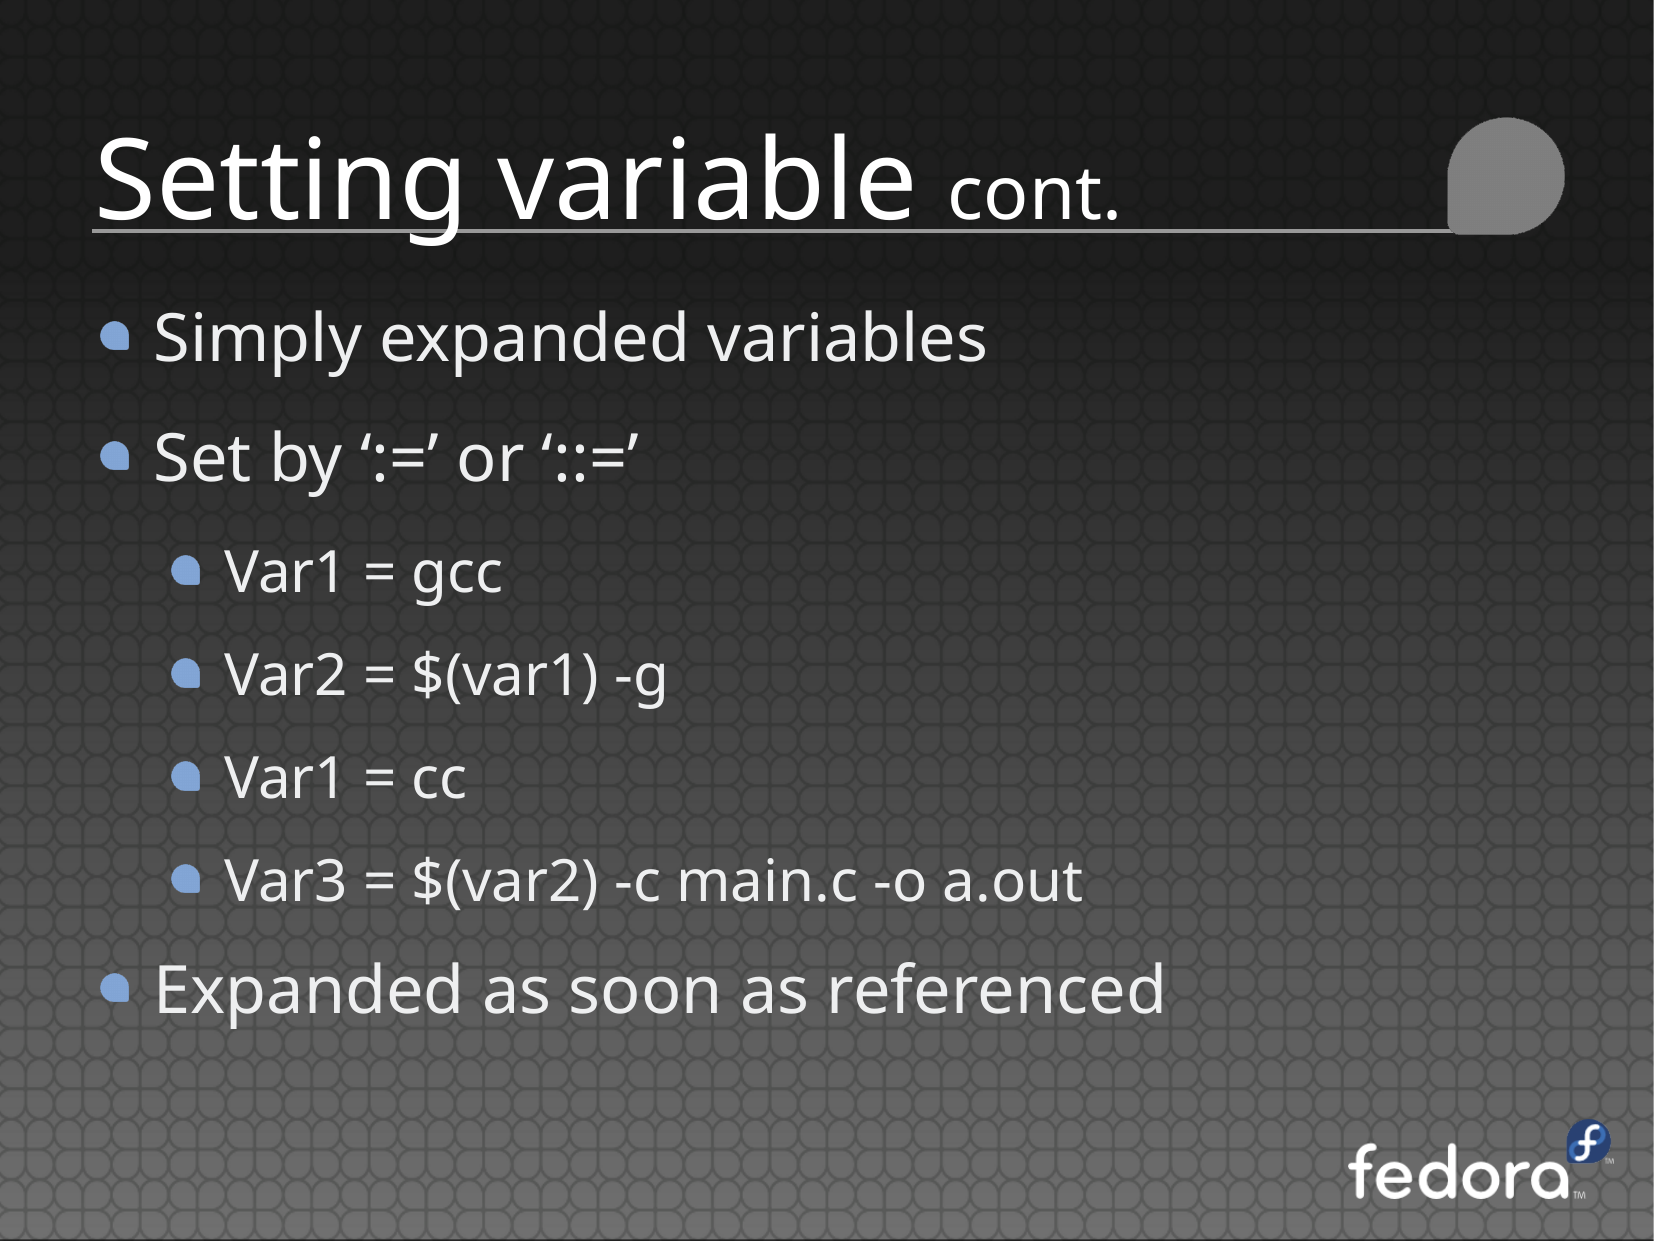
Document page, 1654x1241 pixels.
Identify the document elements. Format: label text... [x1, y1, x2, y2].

list Simply expanded variables Set by ‘:=’ or ‘::=’ Var1 = gcc Var2 = $(var1) -g Var1 = cc Var3 = $(var2) -c main.c -o a.out Expanded as soon as referenced [82, 290, 1571, 1094]
title Setting variable cont. [94, 100, 1426, 251]
picture [0, 0, 1654, 1241]
